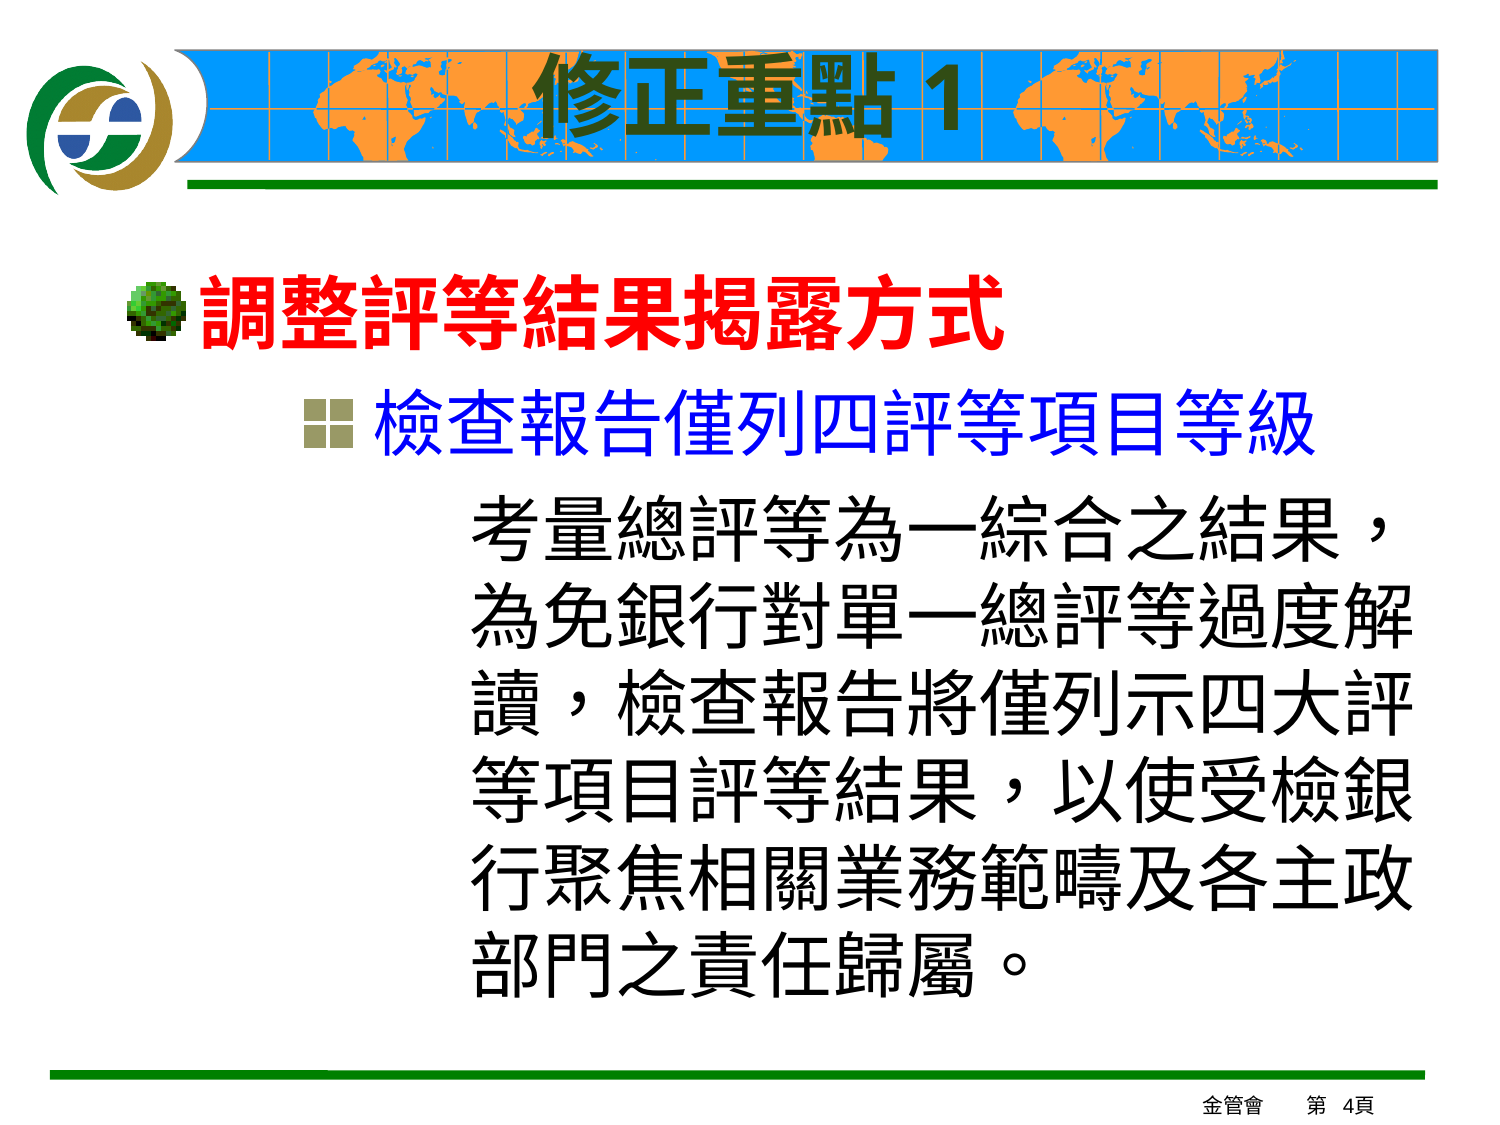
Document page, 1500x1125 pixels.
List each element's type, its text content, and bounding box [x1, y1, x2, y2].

title 修正重點1 [76, 0, 1427, 188]
list 調整評等結果揭露方式 檢查報告僅列四評等項目等級 考量總評等為一綜合之結果，為免銀行對單一總評等過度解讀，檢查報告將僅列示四大評等項目評等結果，以使受檢銀行聚焦相關業務範疇及各主政部門之責任歸屬。 [112, 255, 1436, 1047]
